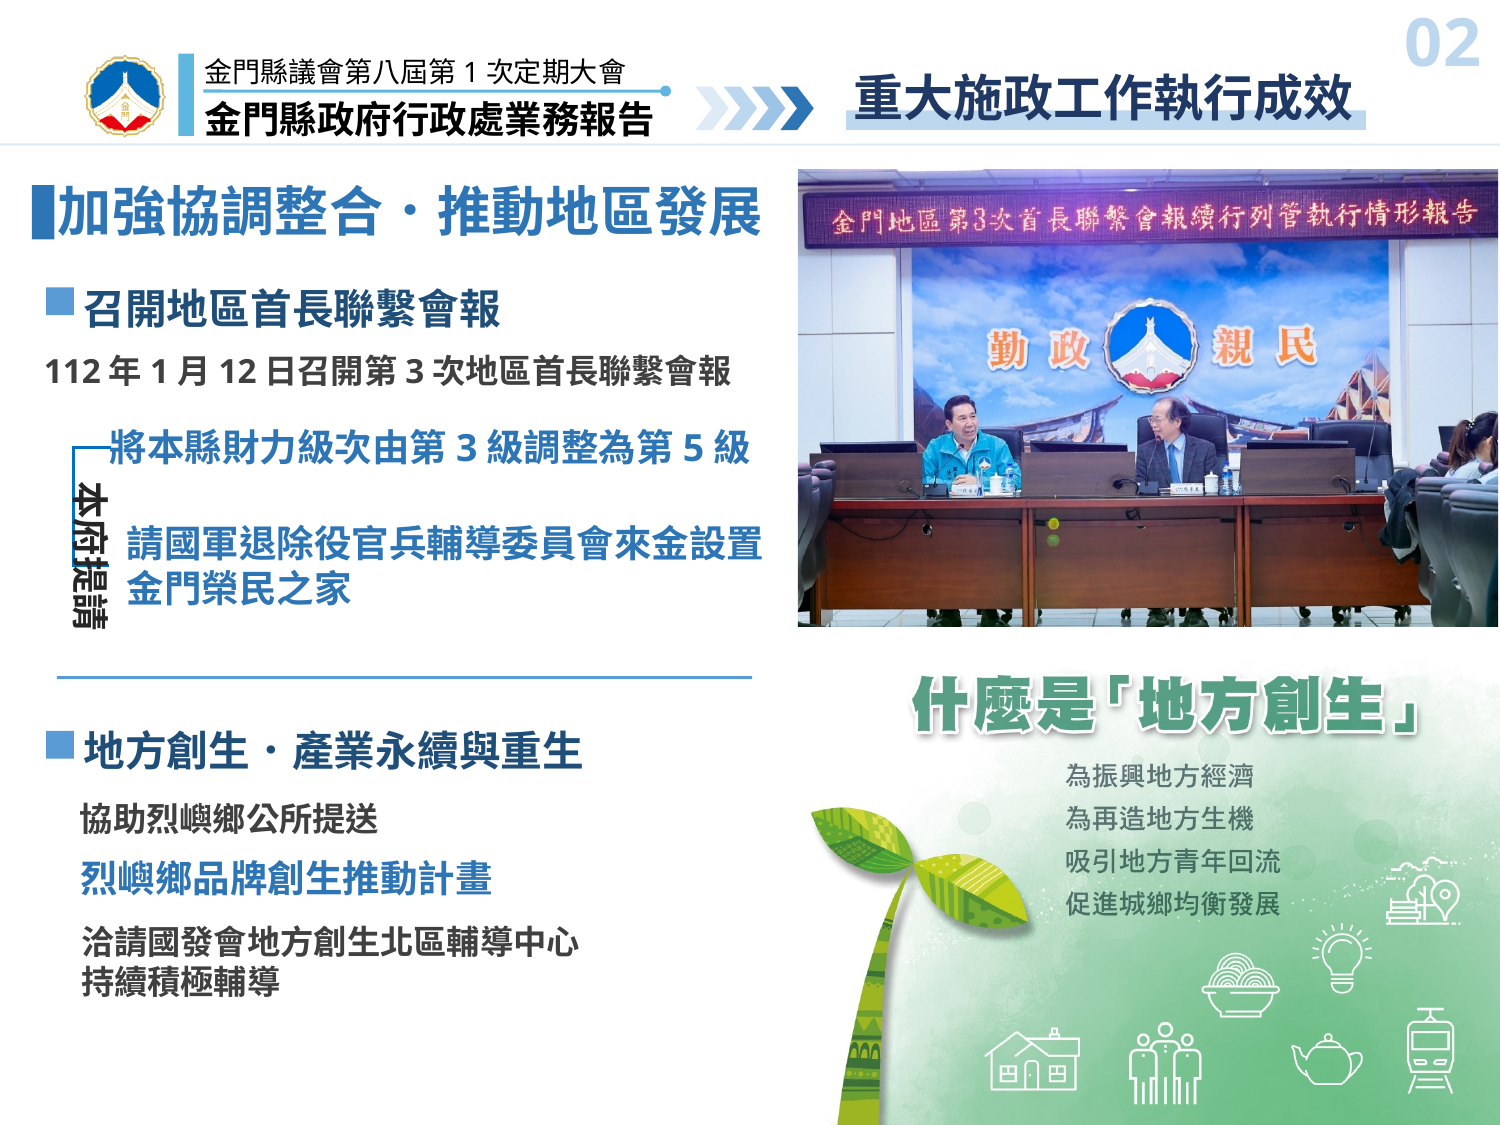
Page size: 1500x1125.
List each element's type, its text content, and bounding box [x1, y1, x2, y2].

text_box [660, 85, 672, 97]
text_box 洽請國發會地方創生北區輔導中心 持續積極輔導 [66, 913, 595, 1009]
text_box [46, 730, 74, 759]
text_box [780, 86, 814, 131]
text_box 02 [1390, 0, 1500, 88]
text_box 本府提請 [0, 420, 76, 588]
text_box 重大施政工作執行成效 [809, 58, 1369, 134]
text_box 請國軍退除役官兵輔導委員會來金設置 金門榮民之家 [111, 513, 780, 618]
text_box 協助烈嶼鄉公所提送 [65, 791, 395, 848]
picture [50, 46, 187, 149]
text_box [695, 86, 729, 131]
text_box 加強協調整合．推動地區發展 [43, 169, 797, 250]
text_box 金門縣政府行政處業務報告 [189, 88, 688, 149]
text_box 將本縣財力級次由第3級調整為第5級 [94, 416, 766, 477]
text_box [752, 86, 786, 131]
text_box 112年1月12日召開第3次地區首長聯繫會報 [29, 342, 747, 398]
picture [797, 644, 1500, 1125]
text_box 金門縣議會第八屆第1次定期大會 [189, 47, 670, 88]
text_box [723, 86, 758, 131]
text_box [31, 185, 55, 240]
text_box [46, 287, 74, 316]
text_box 地方創生．產業永續與重生 [68, 710, 797, 783]
text_box 召開地區首長聯繫會報 [68, 268, 797, 341]
text_box 烈嶼鄉品牌創生推動計畫 [65, 848, 508, 908]
picture [797, 169, 1499, 627]
